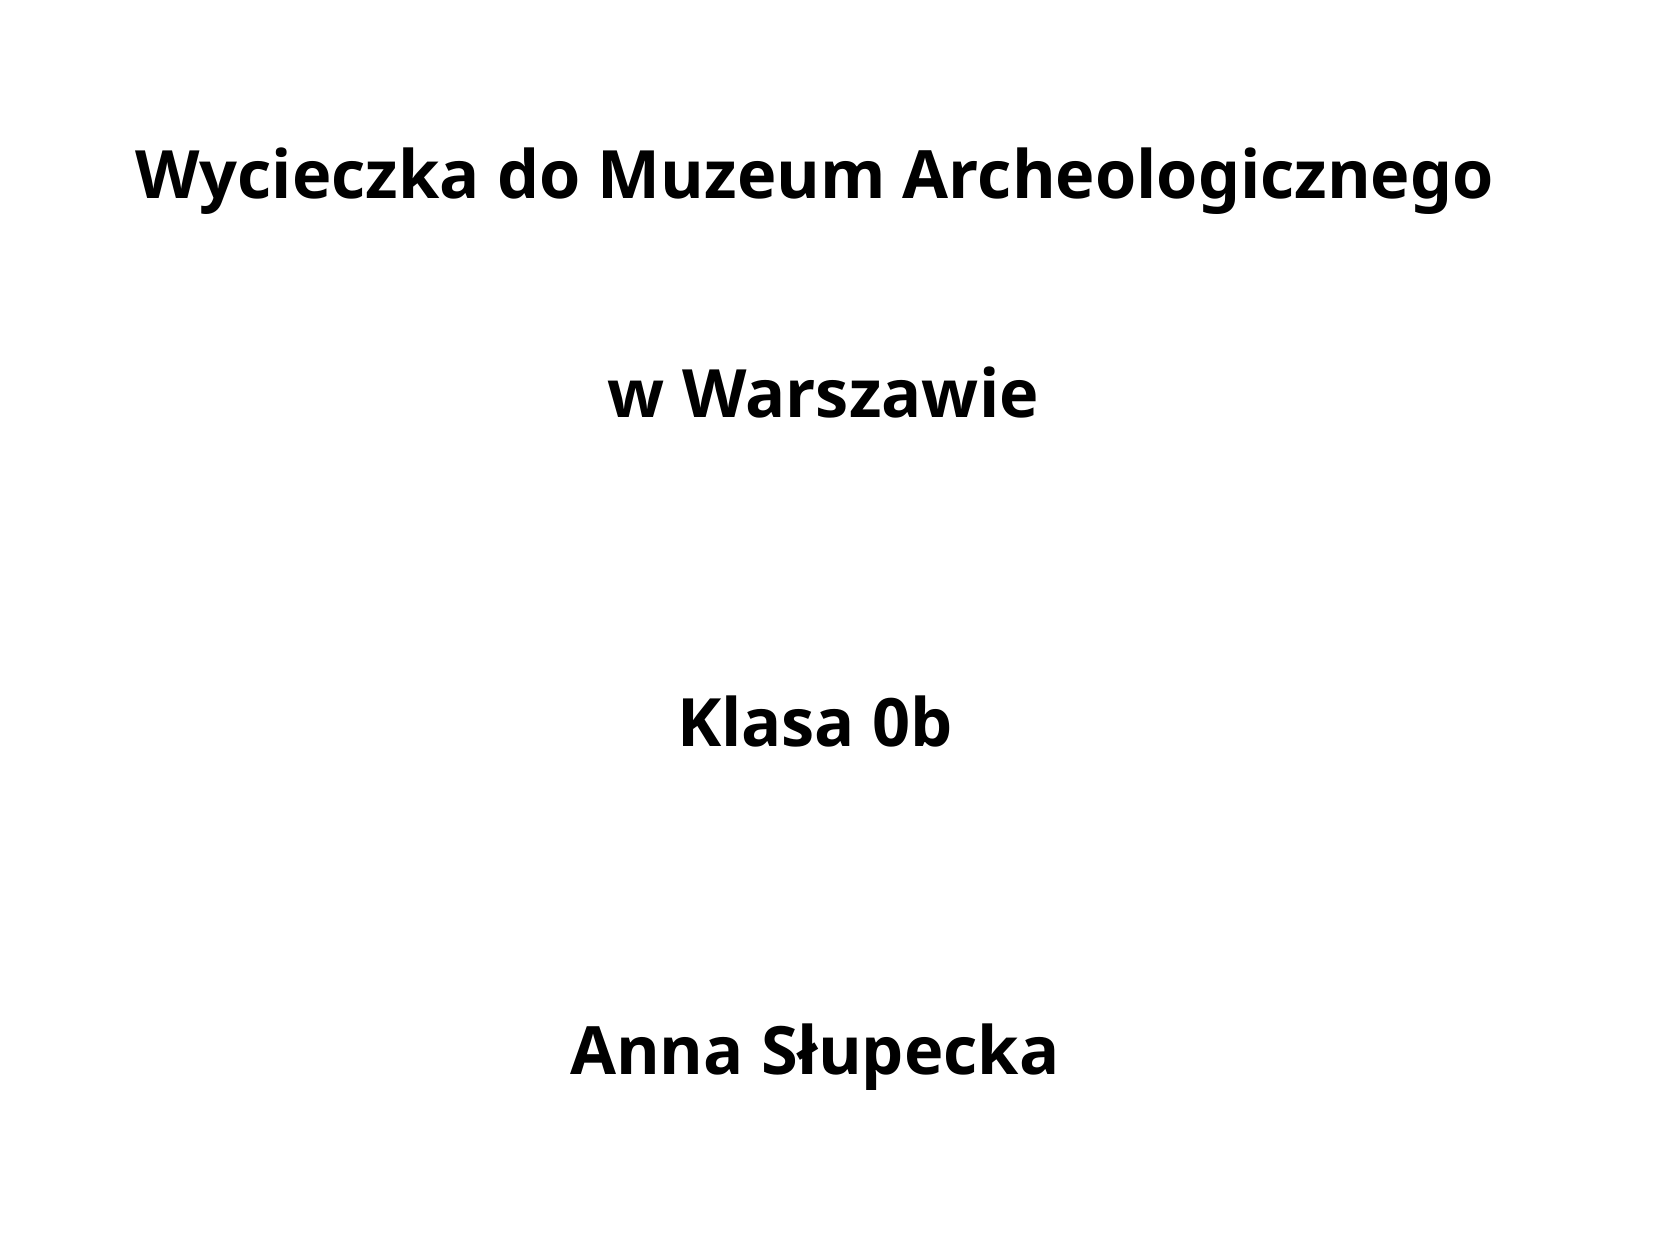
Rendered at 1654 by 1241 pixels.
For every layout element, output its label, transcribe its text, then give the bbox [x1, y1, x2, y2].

subtitle Wycieczka do Muzeum Archeologicznego w Warszawie Klasa 0b Anna Słupecka [70, 200, 1560, 1020]
